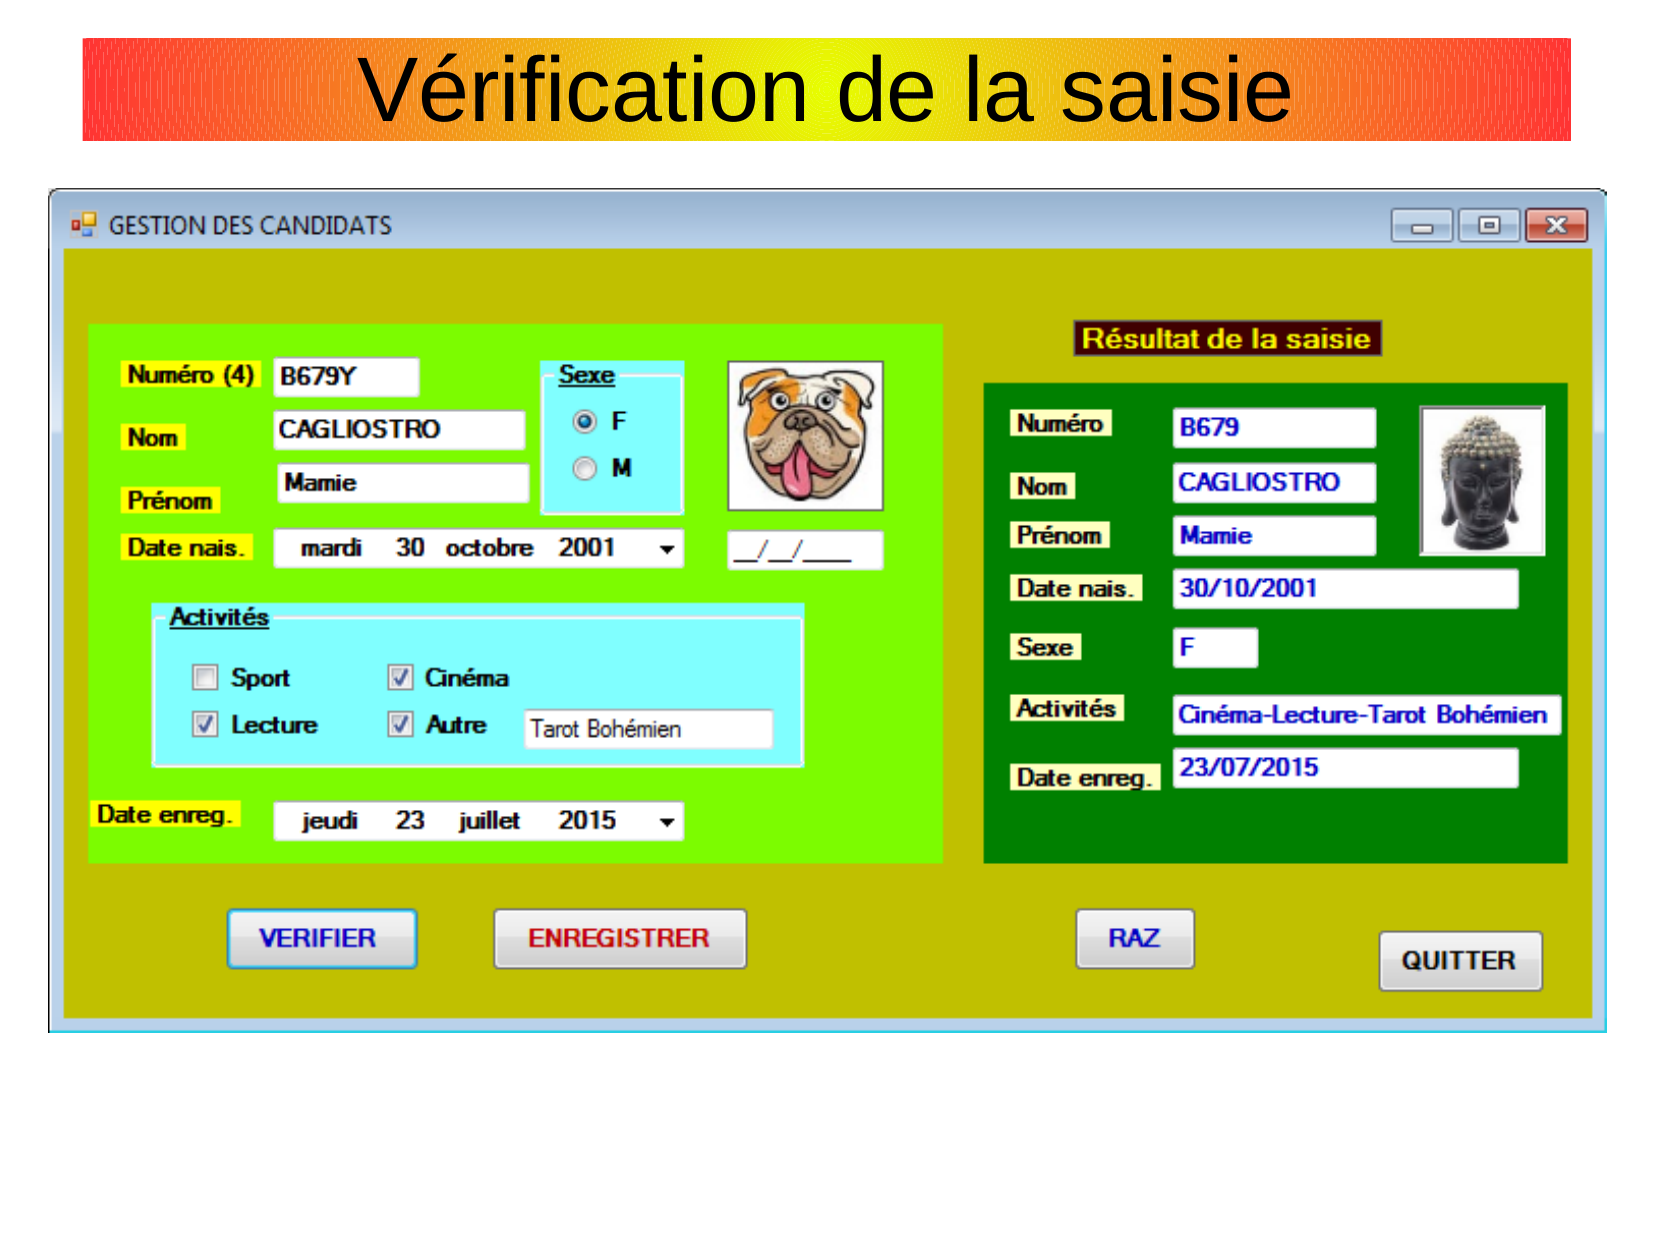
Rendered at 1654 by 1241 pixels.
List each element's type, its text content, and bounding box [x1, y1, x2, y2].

picture [48, 188, 1607, 1033]
title Vérification de la saisie [82, 38, 1571, 141]
